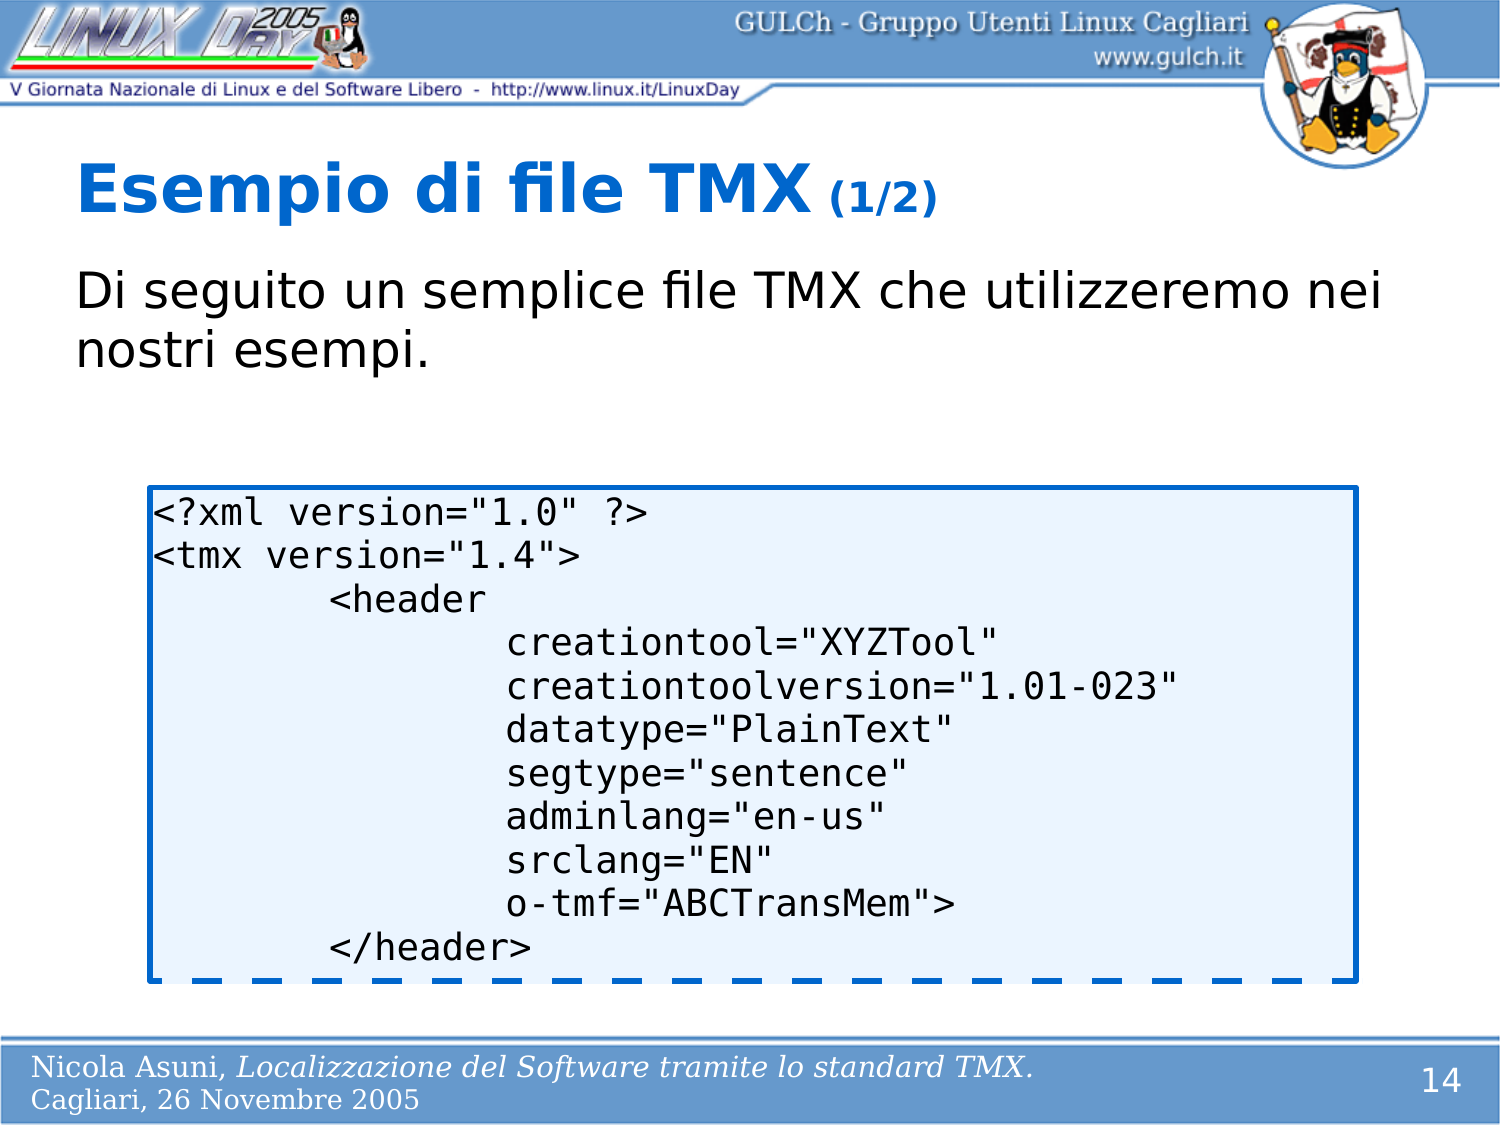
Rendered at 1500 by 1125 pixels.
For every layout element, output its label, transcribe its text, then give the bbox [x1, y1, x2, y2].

text_box [75, 451, 1426, 901]
picture [0, 0, 1500, 1125]
text_box <?xml version="1.0" ?> <tmx version="1.4"> <header creationtool="XYZTool" creationtoolversion="1.01-023" datatype="PlainText" segtype="sentence" adminlang="en-us" srclang="EN" o-tmf="ABCTransMem"> </header> [150, 487, 1356, 981]
text_box Di seguito un semplice file TMX che utilizzeremo nei nostri esempi. [75, 262, 1426, 451]
text_box Esempio di file TMX (1/2) [75, 149, 942, 228]
